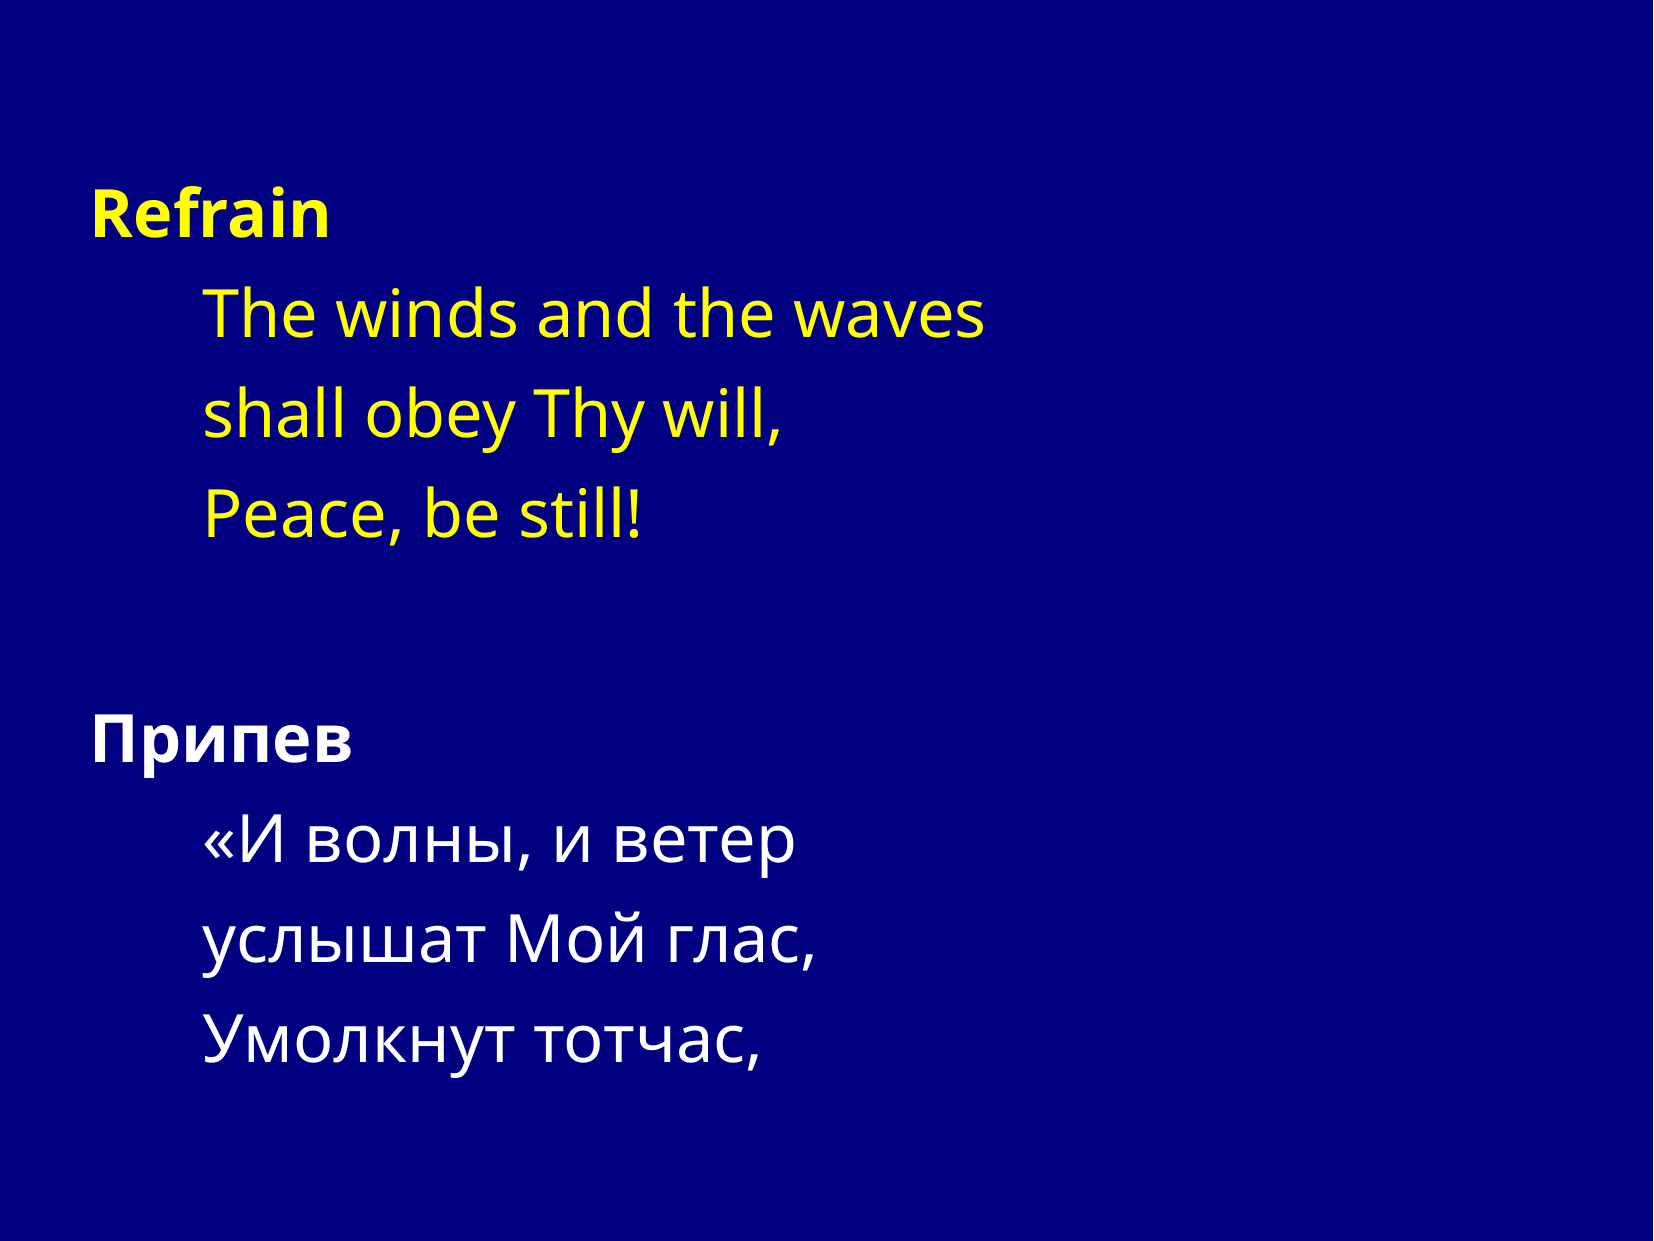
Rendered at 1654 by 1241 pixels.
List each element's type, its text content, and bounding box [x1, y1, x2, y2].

text_box Припев «И волны, и ветер услышат Мой глас, Умолкнут тотчас, [75, 675, 1576, 1163]
text_box Refrain The winds and the waves shall obey Thy will, Peace, be still! [75, 150, 1576, 638]
